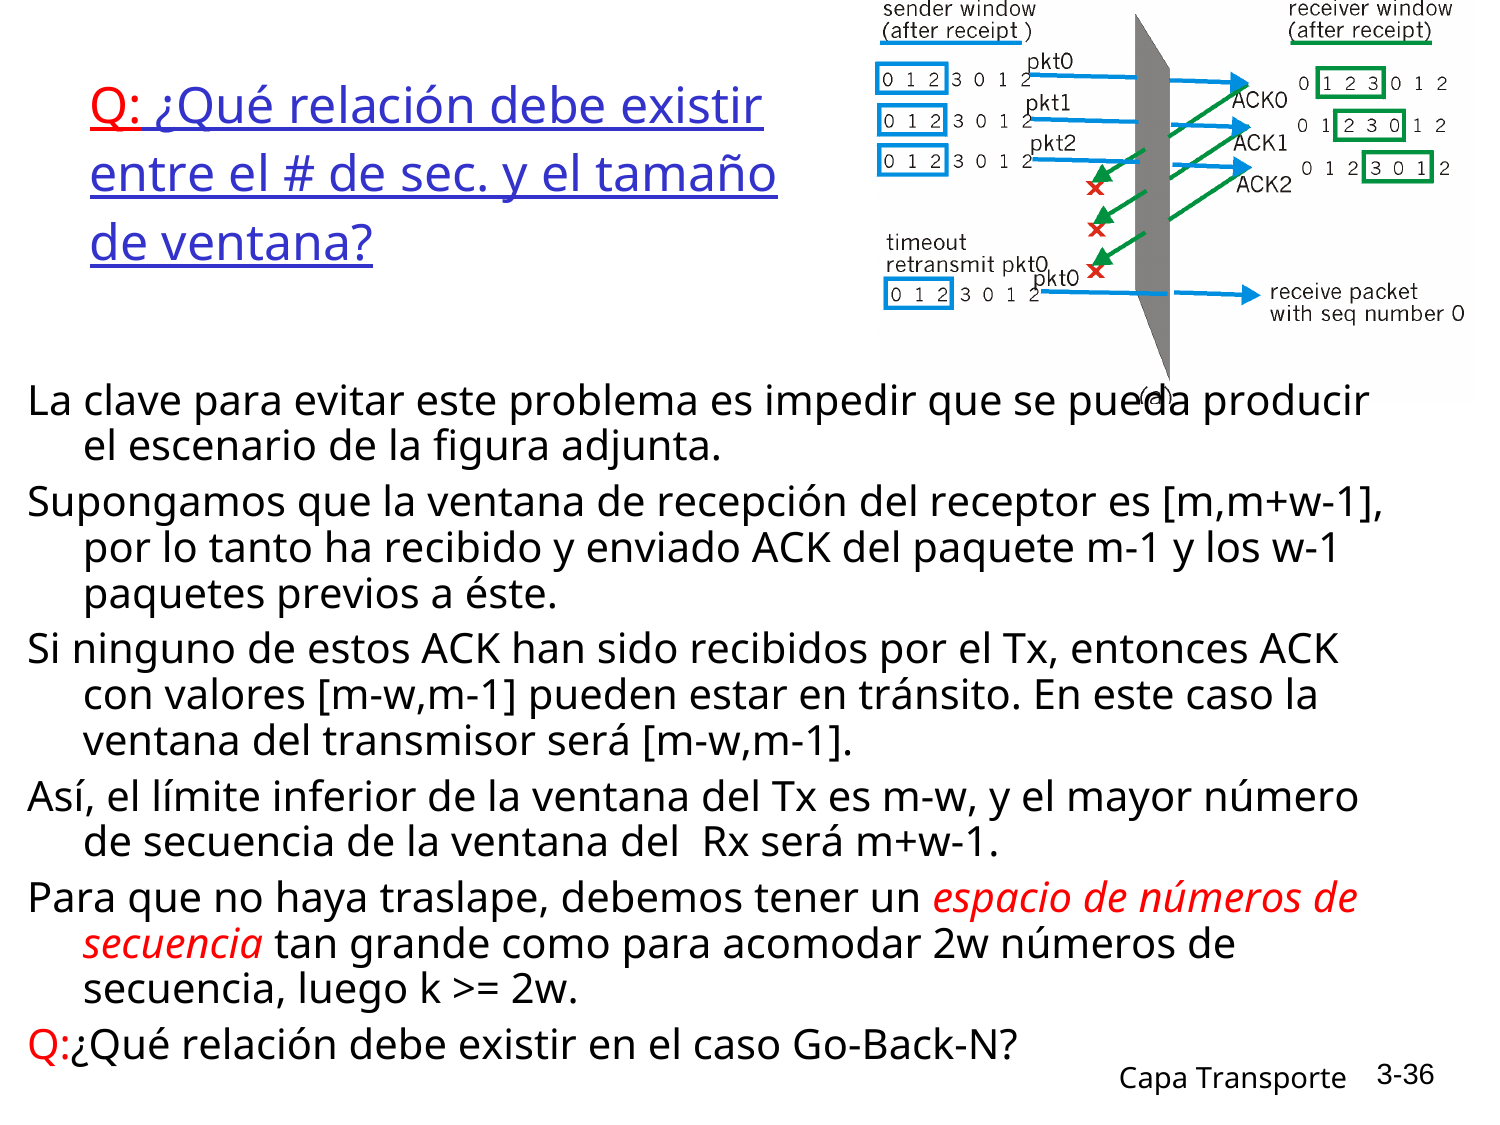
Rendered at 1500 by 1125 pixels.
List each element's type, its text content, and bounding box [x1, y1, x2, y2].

title Q: ¿Qué relación debe existir entre el # de sec. y el tamaño de ventana? [75, 59, 838, 354]
list La clave para evitar este problema es impedir que se pueda producir el escenario de la figura adjunta. Supongamos que la ventana de recepción del receptor es [m,m+w-1], por lo tanto ha recibido y enviado ACK del paquete m-1 y los w-1 paquetes previos a éste. Si ninguno de estos ACK han sido recibidos por el Tx, entonces ACK con valores [m-w,m-1] pueden estar en tránsito. En este caso la ventana del transmisor será [m-w,m-1]. Así, el límite inferior de la ventana del Tx es m-w, y el mayor número de secuencia de la ventana del Rx será m+w-1. Para que no haya traslape, debemos tener un espacio de números de secuencia tan grande como para acomodar 2w números de secuencia, luego k >= 2w. Q:¿Qué relación debe existir en el caso Go-Back-N? [12, 371, 1426, 1102]
picture [875, 0, 1476, 404]
